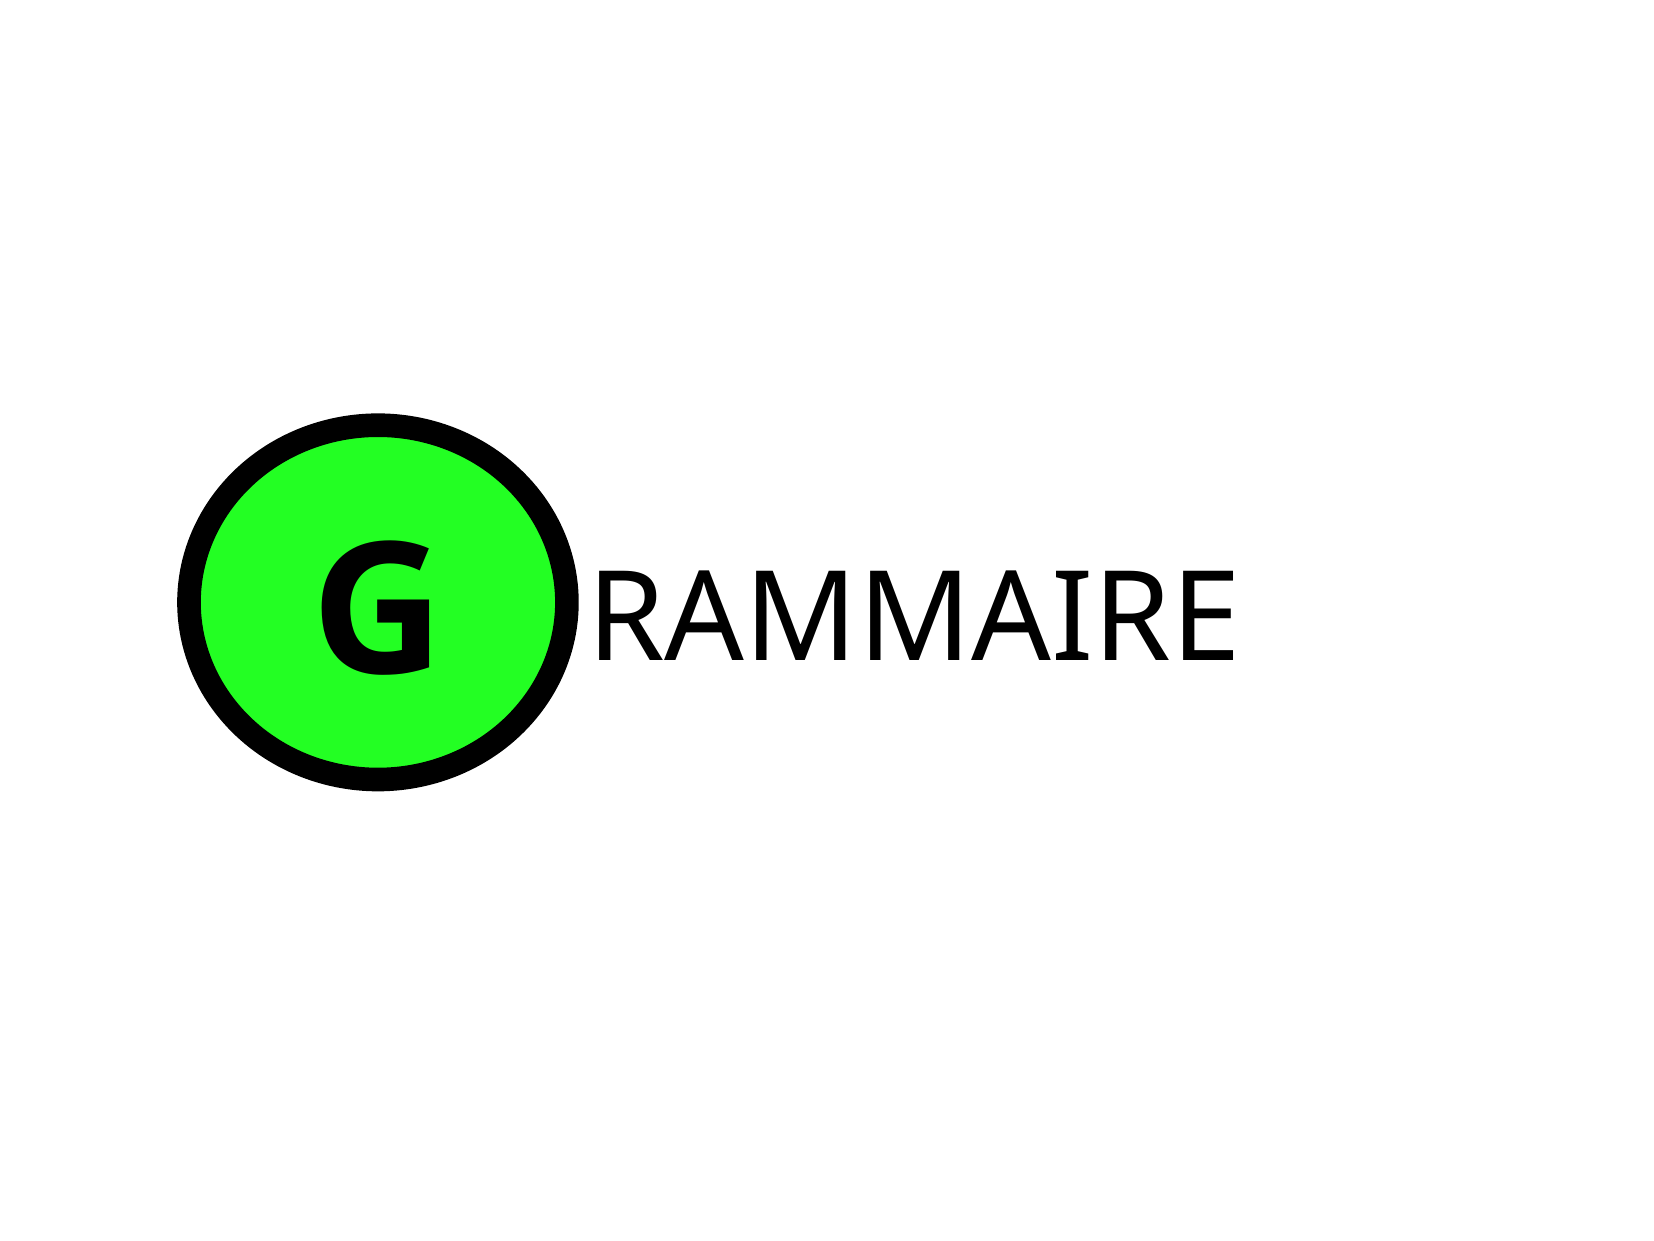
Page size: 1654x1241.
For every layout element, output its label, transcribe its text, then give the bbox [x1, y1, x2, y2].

text_box G [188, 425, 567, 780]
text_box RAMMAIRE [572, 519, 1591, 729]
